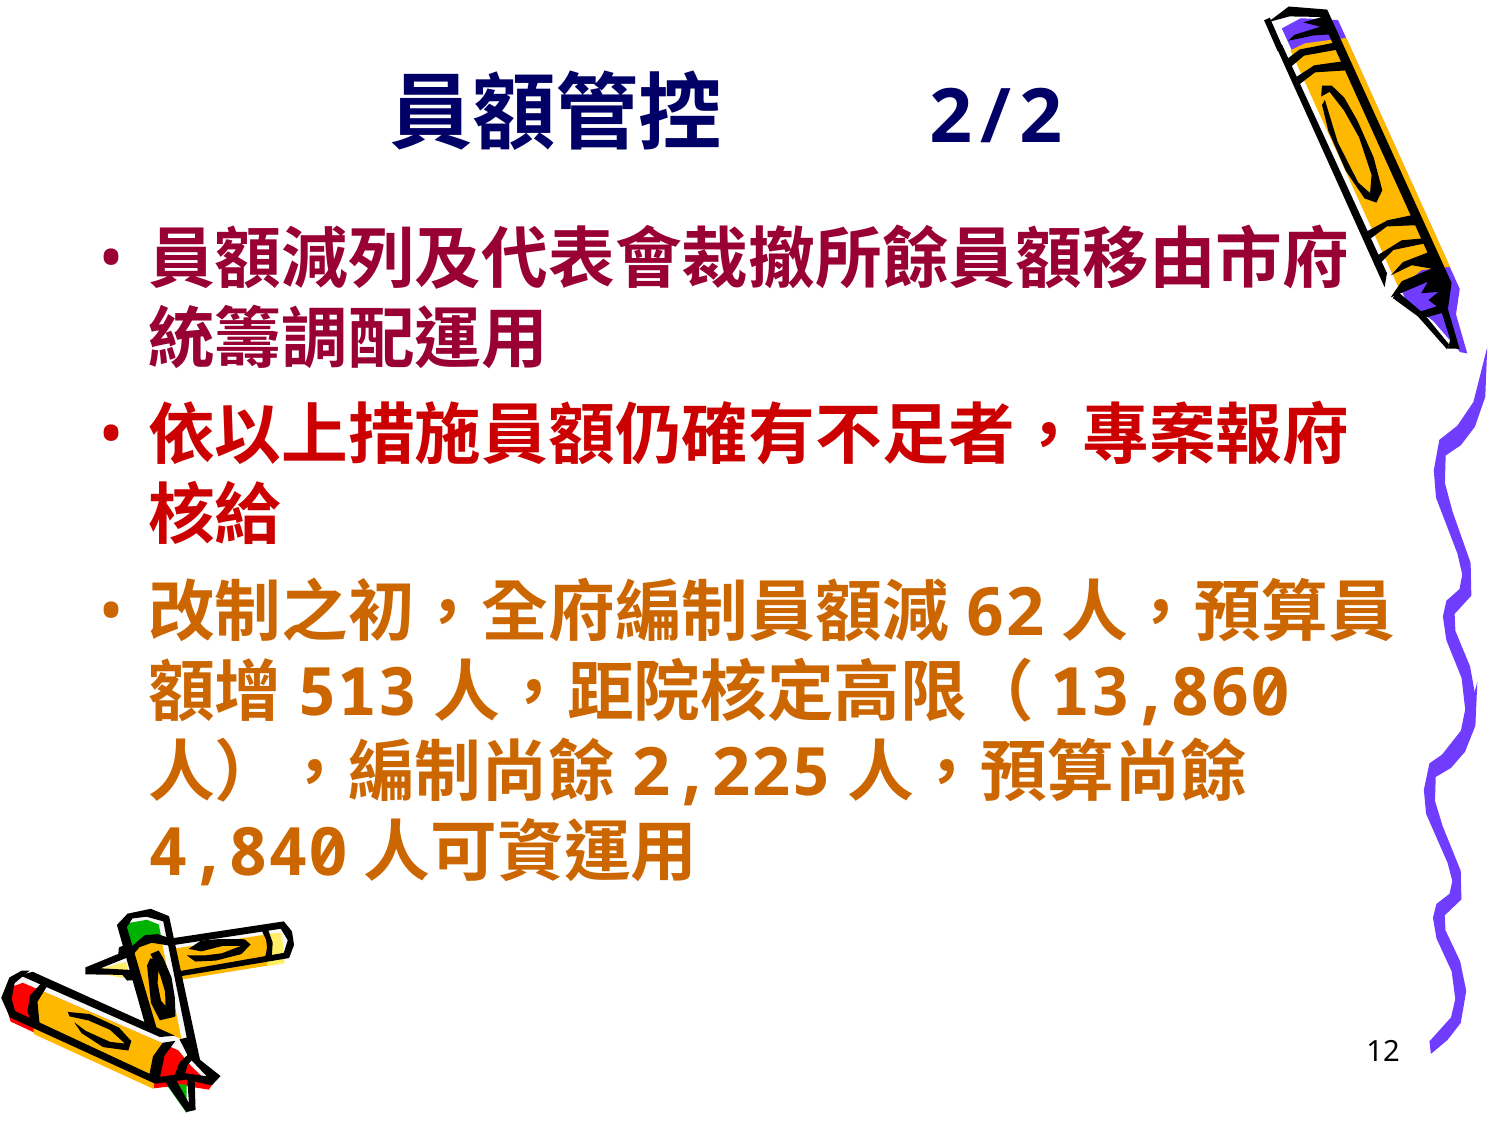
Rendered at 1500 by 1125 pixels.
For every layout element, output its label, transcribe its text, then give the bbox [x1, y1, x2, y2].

text_box <編號> [1102, 1025, 1415, 1101]
title 員額管控 2/2 [0, 18, 1453, 168]
list 員額減列及代表會裁撤所餘員額移由市府統籌調配運用 依以上措施員額仍確有不足者，專案報府核給 改制之初，全府編制員額減62人，預算員額增513人，距院核定高限（13,860人），編制尚餘2,225人，預算尚餘4,840人可資運用 [76, 207, 1427, 965]
